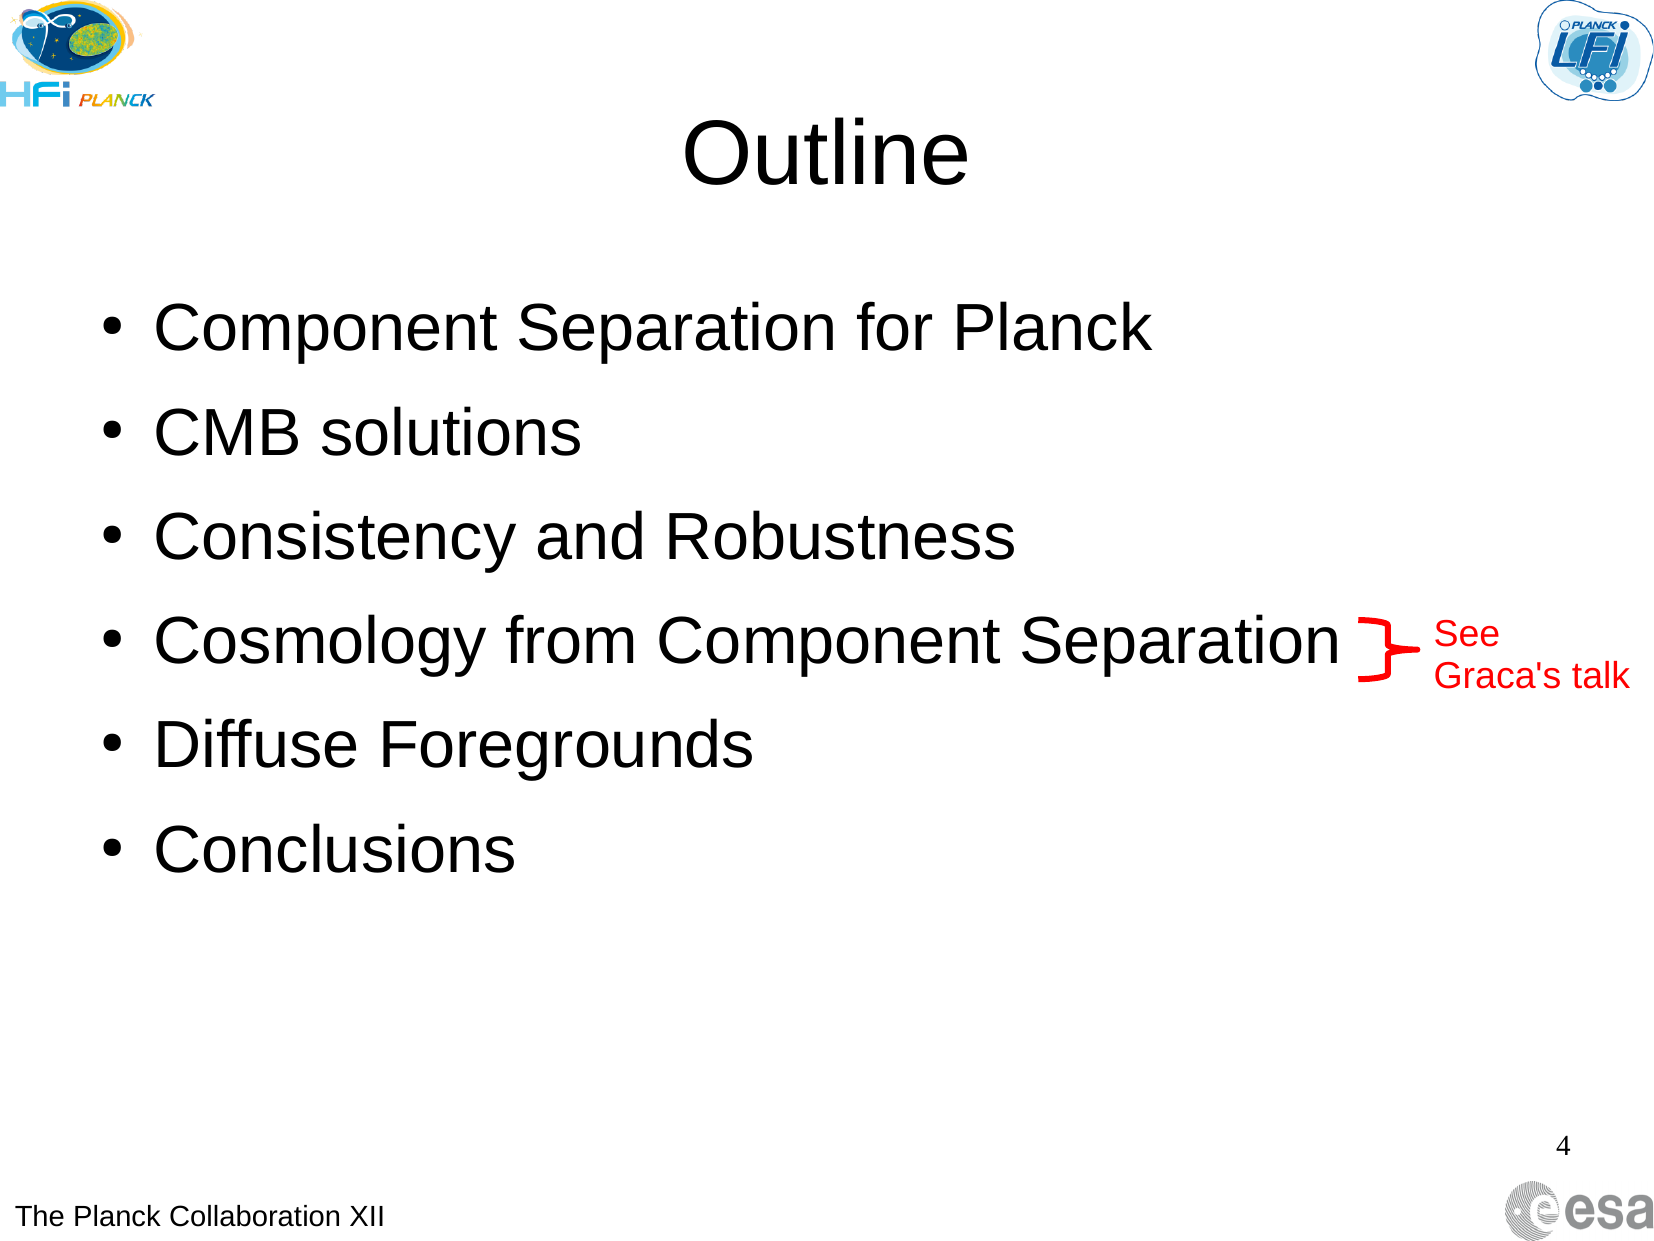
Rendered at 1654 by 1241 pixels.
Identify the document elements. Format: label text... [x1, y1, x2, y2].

text_box See Graca's talk [1418, 605, 1646, 705]
list Component Separation for Planck CMB solutions Consistency and Robustness Cosmology from Component Separation Diffuse Foregrounds Conclusions [82, 290, 1571, 1010]
text_box The Planck Collaboration XII [0, 1192, 402, 1241]
picture [1535, 0, 1654, 101]
picture [1505, 1181, 1654, 1241]
title Outline [82, 49, 1571, 257]
picture [0, 0, 156, 108]
